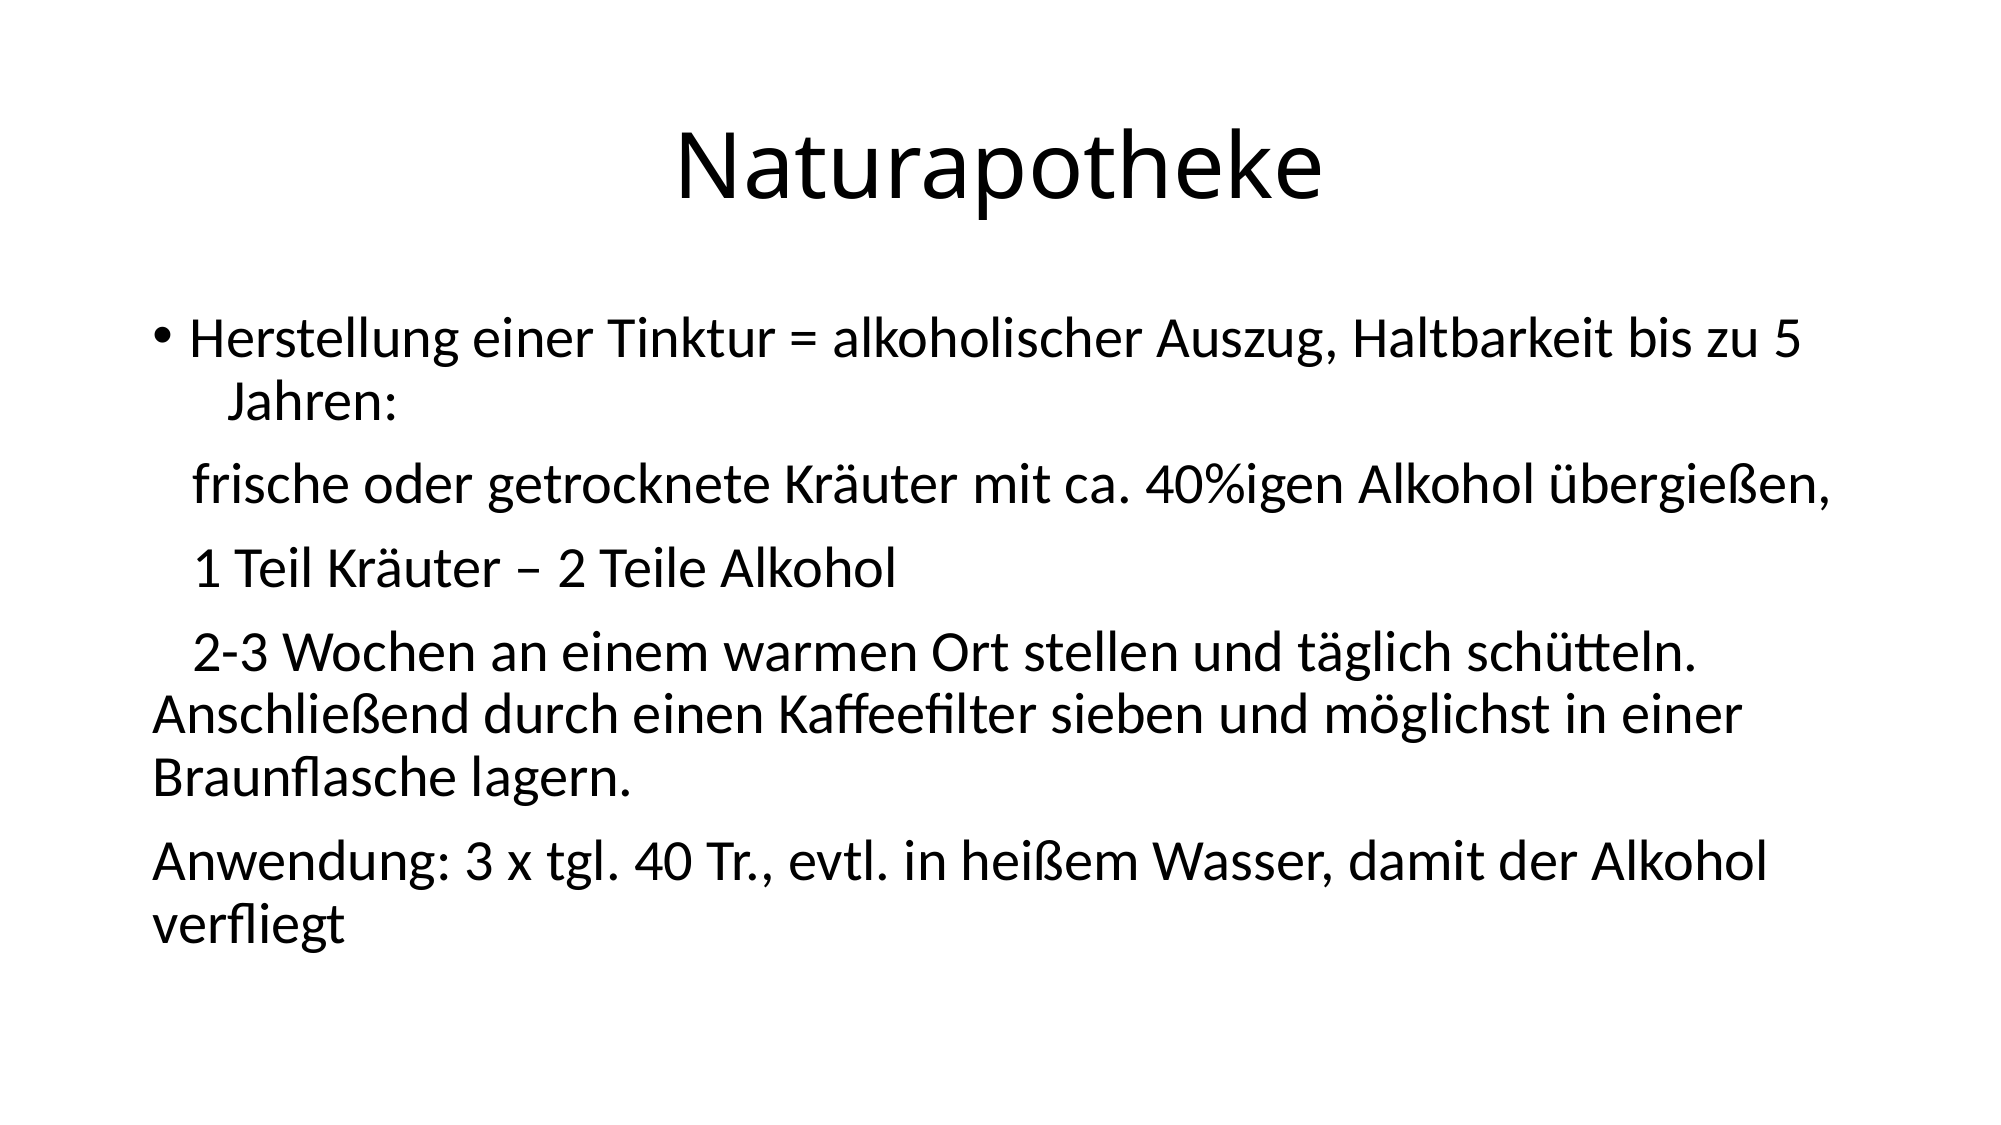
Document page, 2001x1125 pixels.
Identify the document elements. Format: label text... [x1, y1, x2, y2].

list Herstellung einer Tinktur = alkoholischer Auszug, Haltbarkeit bis zu 5 Jahren: frische oder getrocknete Kräuter mit ca. 40%igen Alkohol übergießen, 1 Teil Kräuter – 2 Teile Alkohol 2-3 Wochen an einem warmen Ort stellen und täglich schütteln. Anschließend durch einen Kaffeefilter sieben und möglichst in einer Braunflasche lagern. Anwendung: 3 x tgl. 40 Tr., evtl. in heißem Wasser, damit der Alkohol verfliegt [137, 299, 1863, 1014]
title Naturapotheke [137, 59, 1863, 278]
